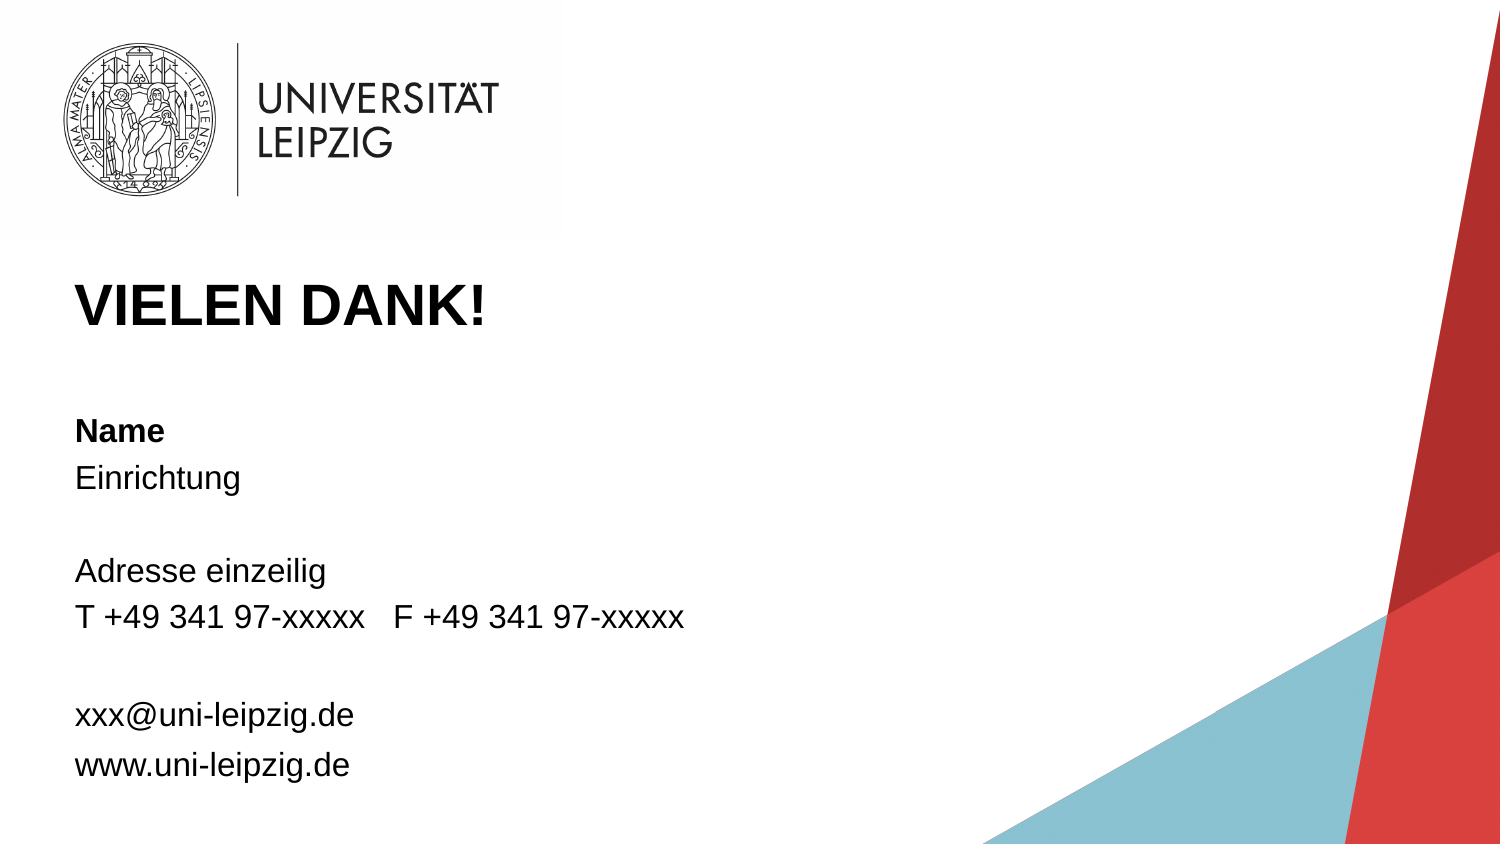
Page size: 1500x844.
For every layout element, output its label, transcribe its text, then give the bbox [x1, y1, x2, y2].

picture [0, 0, 563, 238]
list Name Einrichtung Adresse einzeilig T +49 341 97-xxxxx F +49 341 97-xxxxx xxx@uni-leipzig.de www.uni-leipzig.de [59, 401, 1196, 805]
title Vielen Dank! [59, 259, 1370, 353]
picture [926, 0, 1500, 844]
